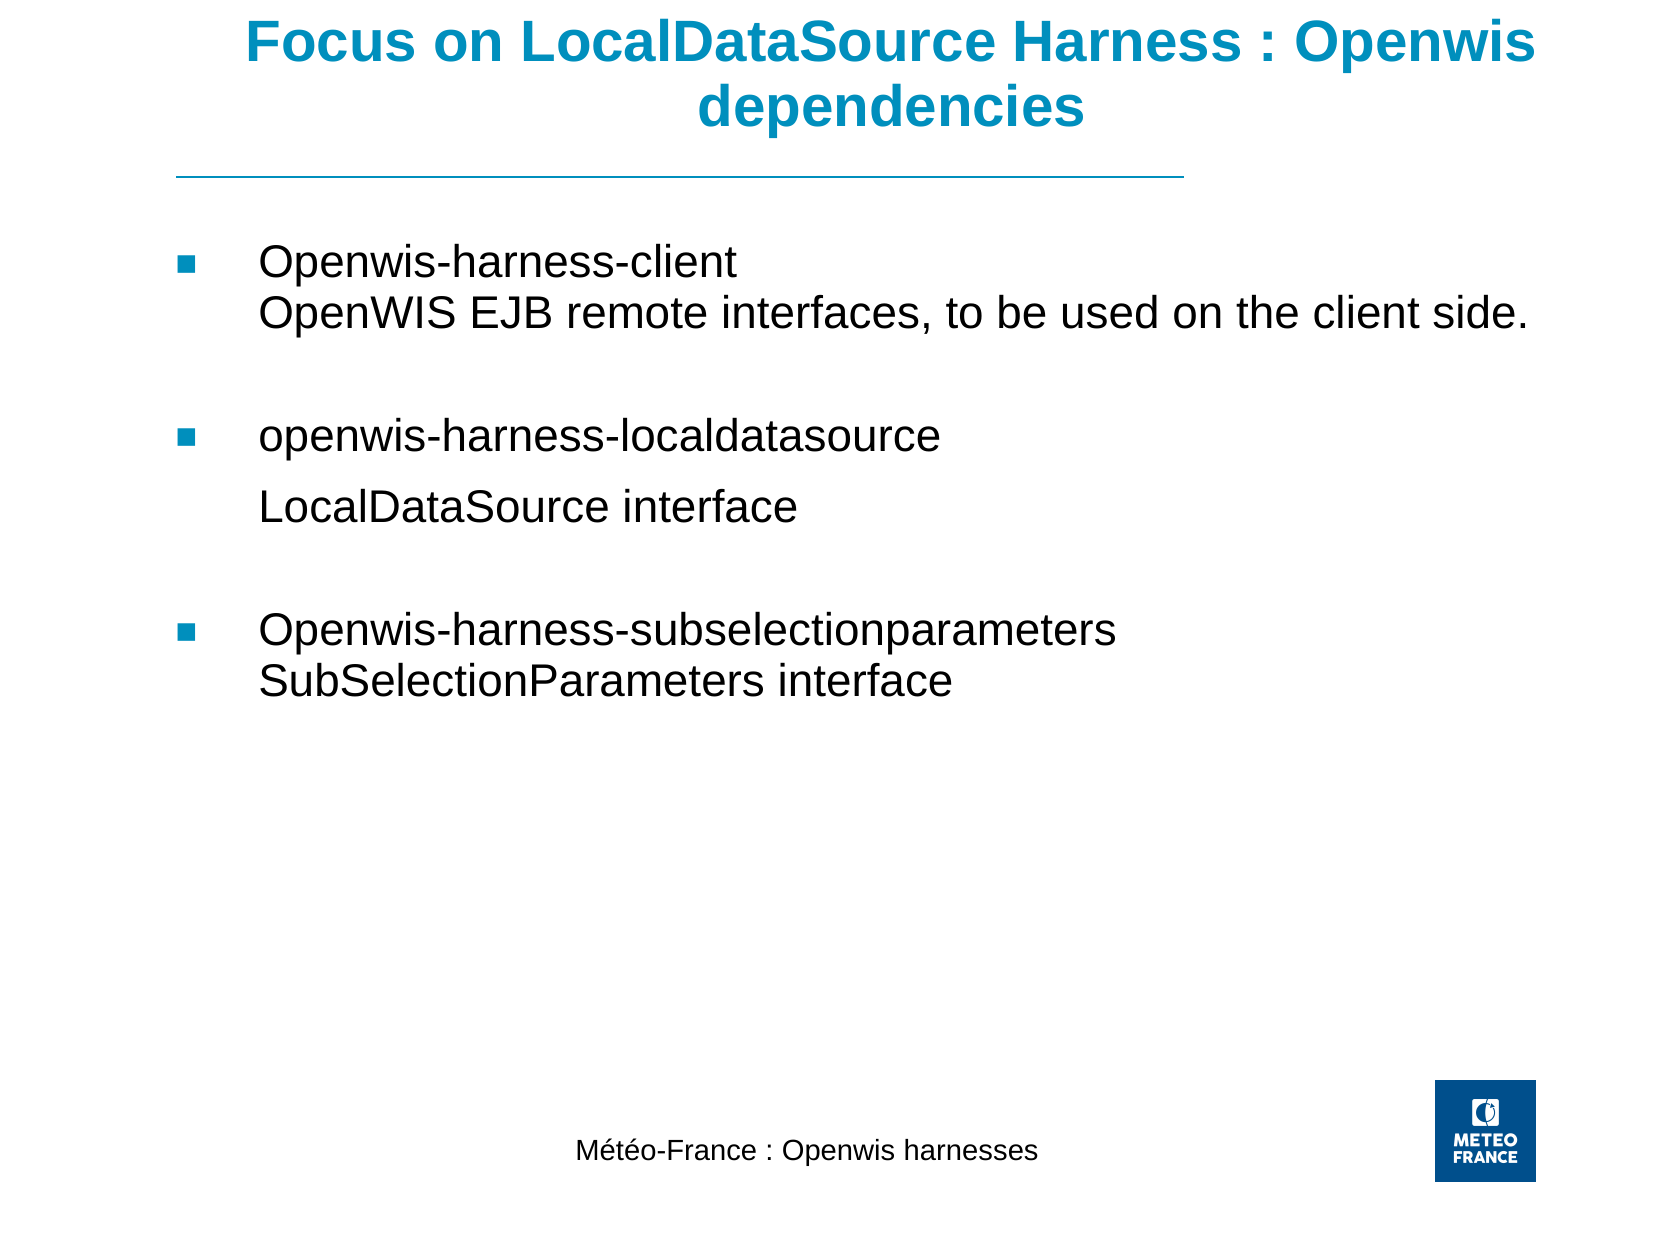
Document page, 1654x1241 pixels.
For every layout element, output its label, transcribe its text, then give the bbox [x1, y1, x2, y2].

list Openwis-harness-client OpenWIS EJB remote interfaces, to be used on the client side. openwis-harness-localdatasource LocalDataSource interface Openwis-harness-subselectionparameters SubSelectionParameters interface [157, 235, 1571, 1010]
picture [1435, 1080, 1536, 1182]
title Focus on LocalDataSource Harness : Openwis dependencies [176, 8, 1609, 139]
